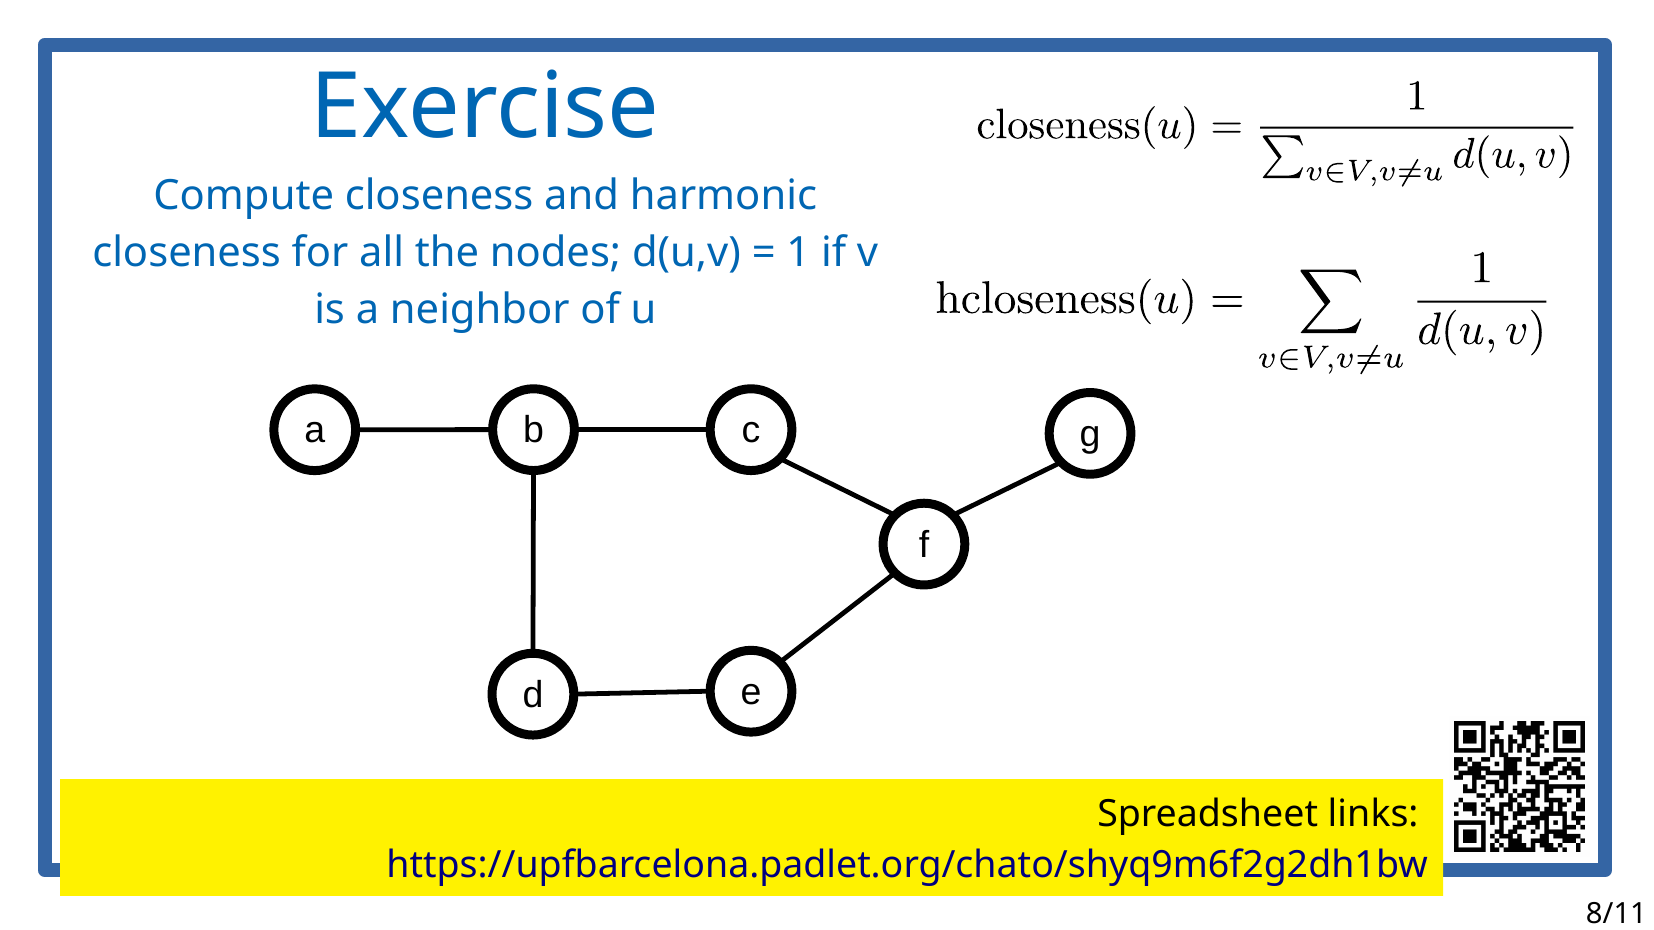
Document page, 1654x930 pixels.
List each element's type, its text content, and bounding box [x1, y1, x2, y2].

text_box c [710, 388, 792, 471]
text_box g [1049, 392, 1131, 475]
title Exercise Compute closeness and harmonic closeness for all the nodes; d(u,v) = 1 if v is a neighbor of u [76, 52, 895, 327]
picture [1449, 716, 1590, 857]
text_box d [491, 653, 574, 736]
text_box a [273, 388, 356, 471]
text_box [976, 80, 1574, 187]
text_box [935, 251, 1547, 375]
text_box b [492, 388, 575, 471]
text_box f [883, 503, 965, 586]
text_box Spreadsheet links: https://upfbarcelona.padlet.org/chato/shyq9m6f2g2dh1bw [60, 779, 1444, 852]
text_box e [710, 650, 792, 733]
